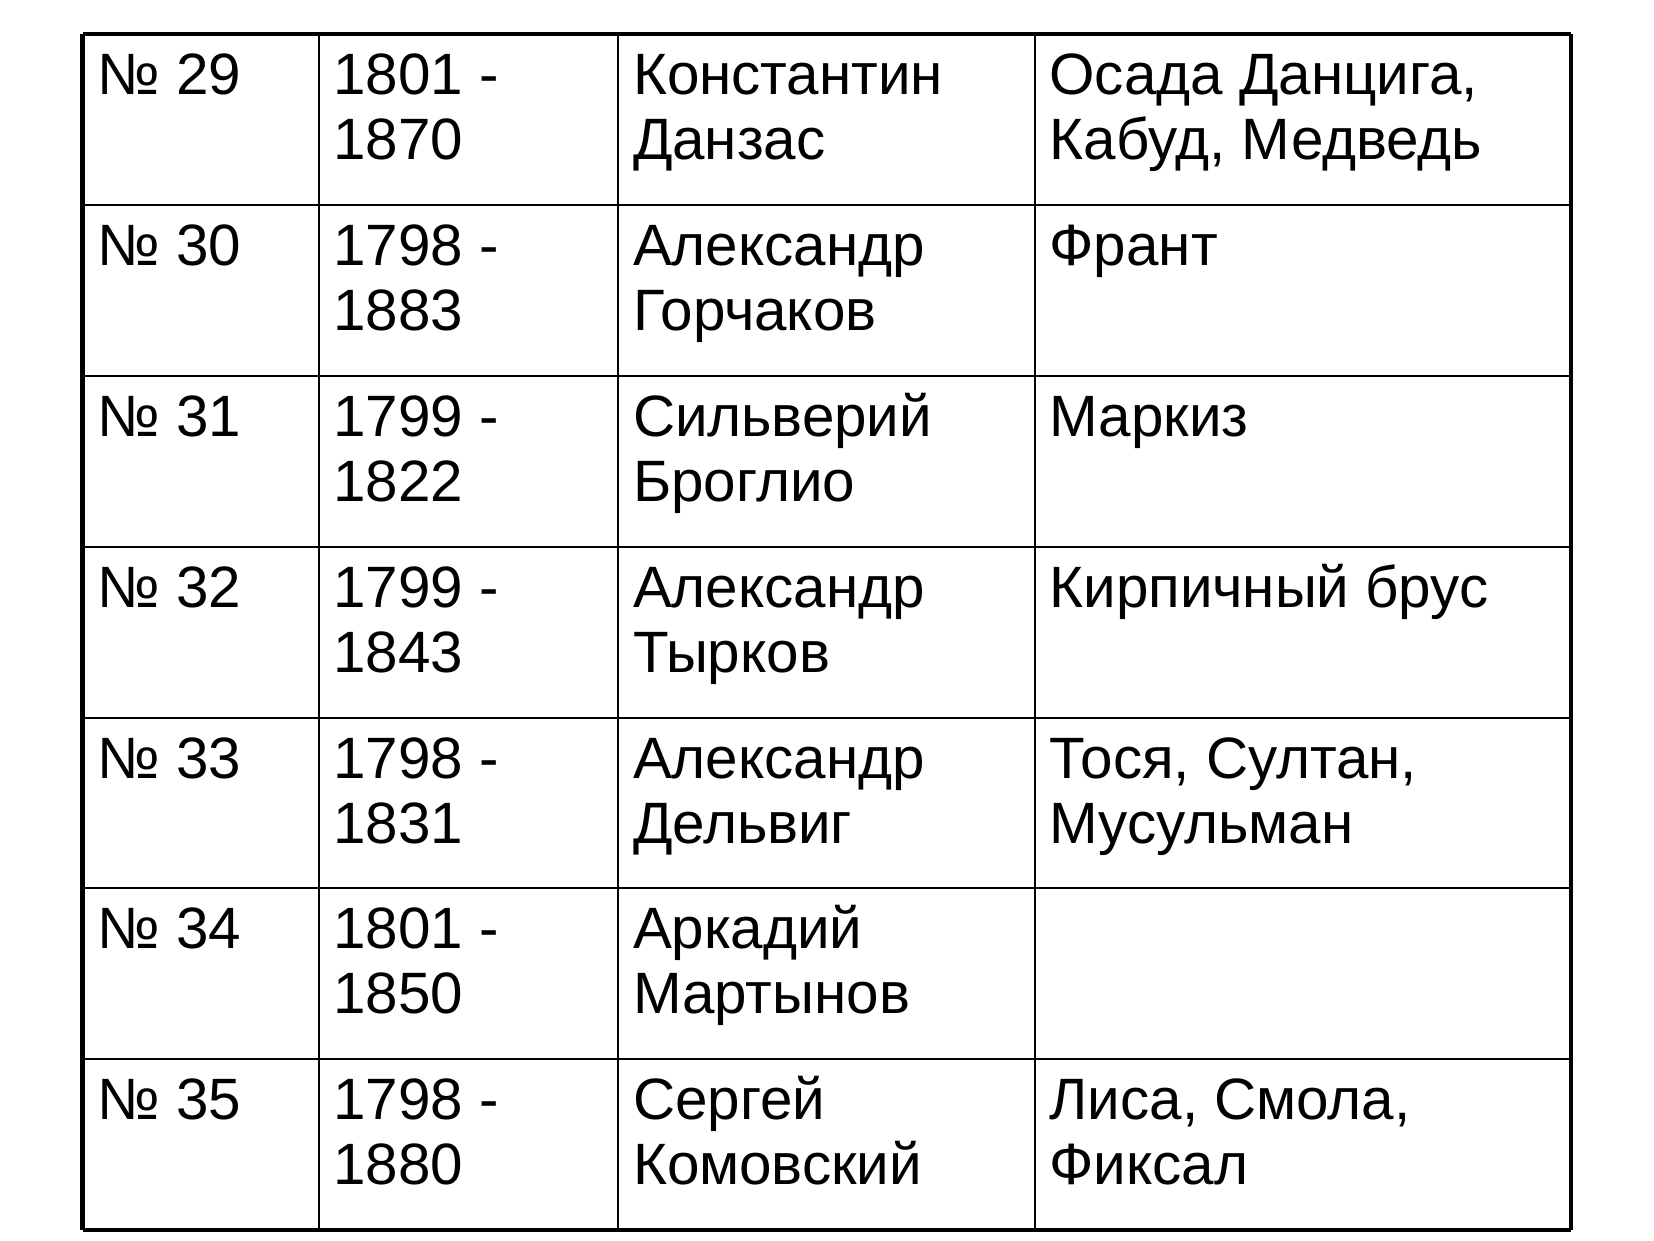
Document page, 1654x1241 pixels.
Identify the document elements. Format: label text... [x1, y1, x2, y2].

text_box Тося, Султан, Мусульман [1036, 719, 1569, 887]
text_box Лиса, Смола, Фиксал [1036, 1060, 1569, 1228]
text_box Сергей Комовский [619, 1060, 1034, 1228]
text_box № 30 [85, 206, 318, 375]
text_box 1799 - 1822 [320, 377, 617, 546]
text_box Осада Данцига, Кабуд, Медведь [1036, 36, 1569, 204]
text_box 1798 - 1883 [320, 206, 617, 375]
text_box № 34 [85, 889, 318, 1058]
text_box Маркиз [1036, 377, 1569, 546]
text_box № 29 [85, 36, 318, 204]
text_box № 32 [85, 548, 318, 717]
text_box 1799 - 1843 [320, 548, 617, 717]
text_box Кирпичный брус [1036, 548, 1569, 717]
text_box № 35 [85, 1060, 318, 1228]
text_box Константин Данзас [619, 36, 1034, 204]
text_box № 33 [85, 719, 318, 887]
text_box Сильверий Броглио [619, 377, 1034, 546]
text_box Аркадий Мартынов [619, 889, 1034, 1058]
text_box 1798 - 1880 [320, 1060, 617, 1228]
text_box Франт [1036, 206, 1569, 375]
text_box Александр Дельвиг [619, 719, 1034, 887]
text_box 1798 - 1831 [320, 719, 617, 887]
text_box № 31 [85, 377, 318, 546]
text_box Александр Тырков [619, 548, 1034, 717]
text_box Александр Горчаков [619, 206, 1034, 375]
text_box 1801 - 1850 [320, 889, 617, 1058]
text_box 1801 - 1870 [320, 36, 617, 204]
